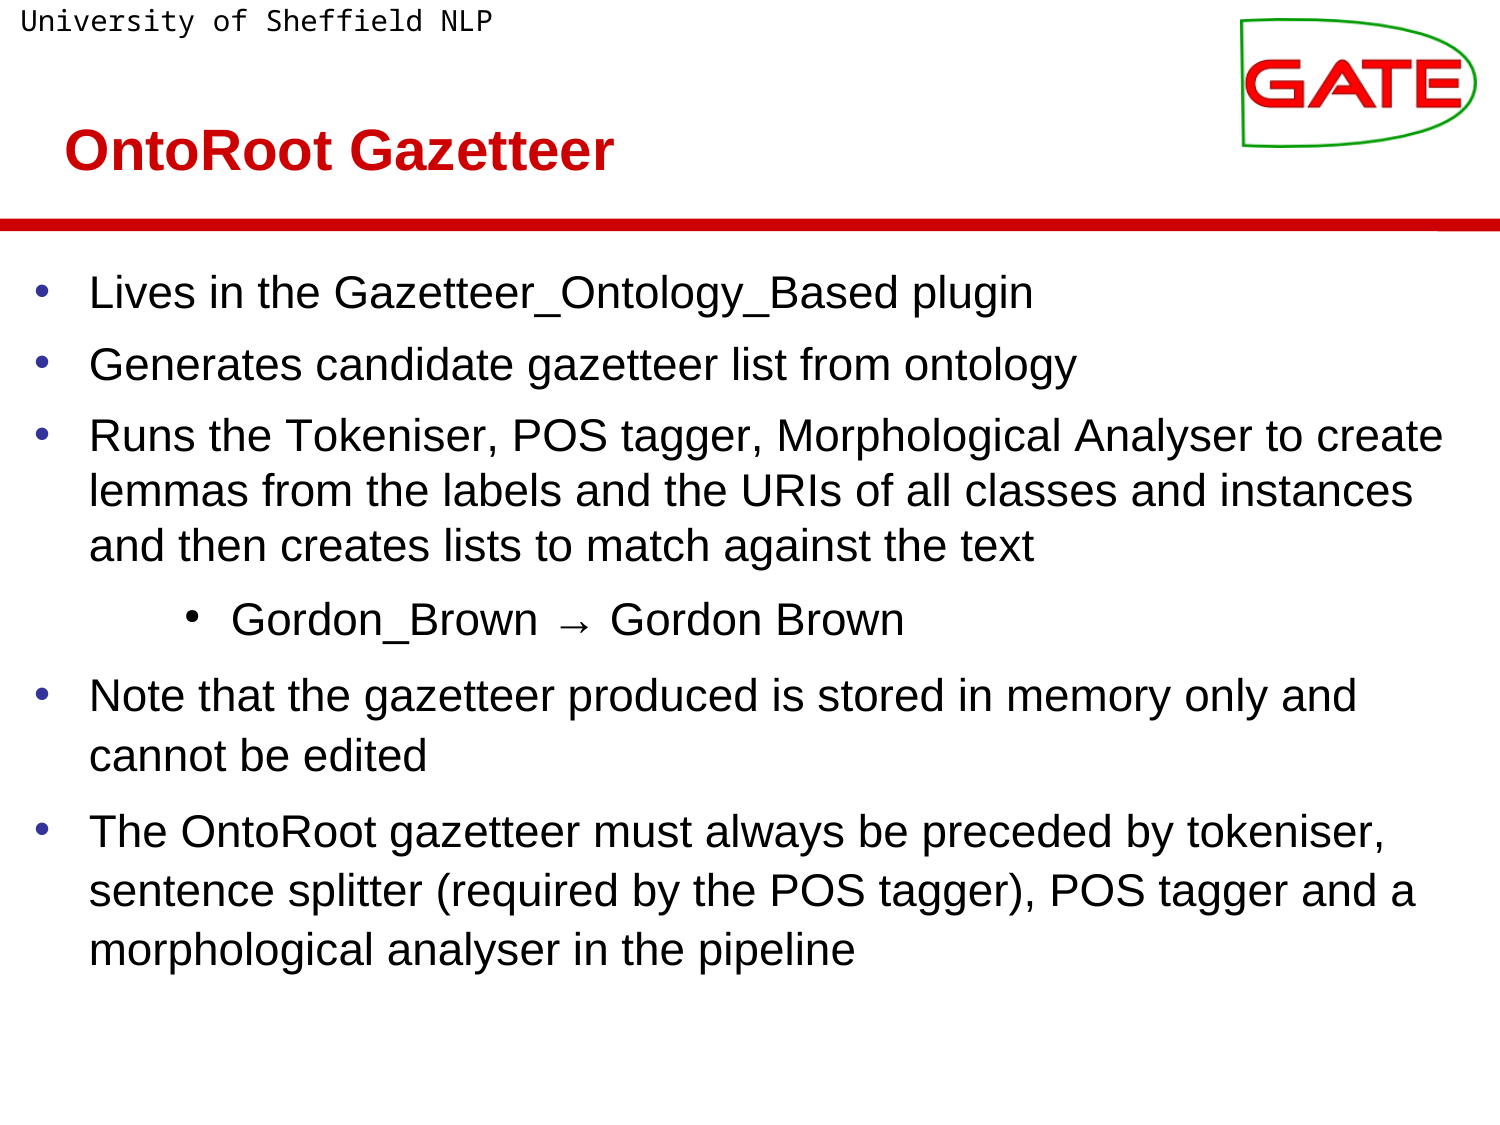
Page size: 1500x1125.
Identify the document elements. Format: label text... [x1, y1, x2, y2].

list Lives in the Gazetteer_Ontology_Based plugin Generates candidate gazetteer list from ontology Runs the Tokeniser, POS tagger, Morphological Analyser to create lemmas from the labels and the URIs of all classes and instances and then creates lists to match against the text Gordon_Brown → Gordon Brown Note that the gazetteer produced is stored in memory only and cannot be edited The OntoRoot gazetteer must always be preceded by tokeniser, sentence splitter (required by the POS tagger), POS tagger and a morphological analyser in the pipeline [19, 255, 1500, 1125]
title OntoRoot Gazetteer [50, 53, 970, 241]
picture [1240, 18, 1477, 148]
